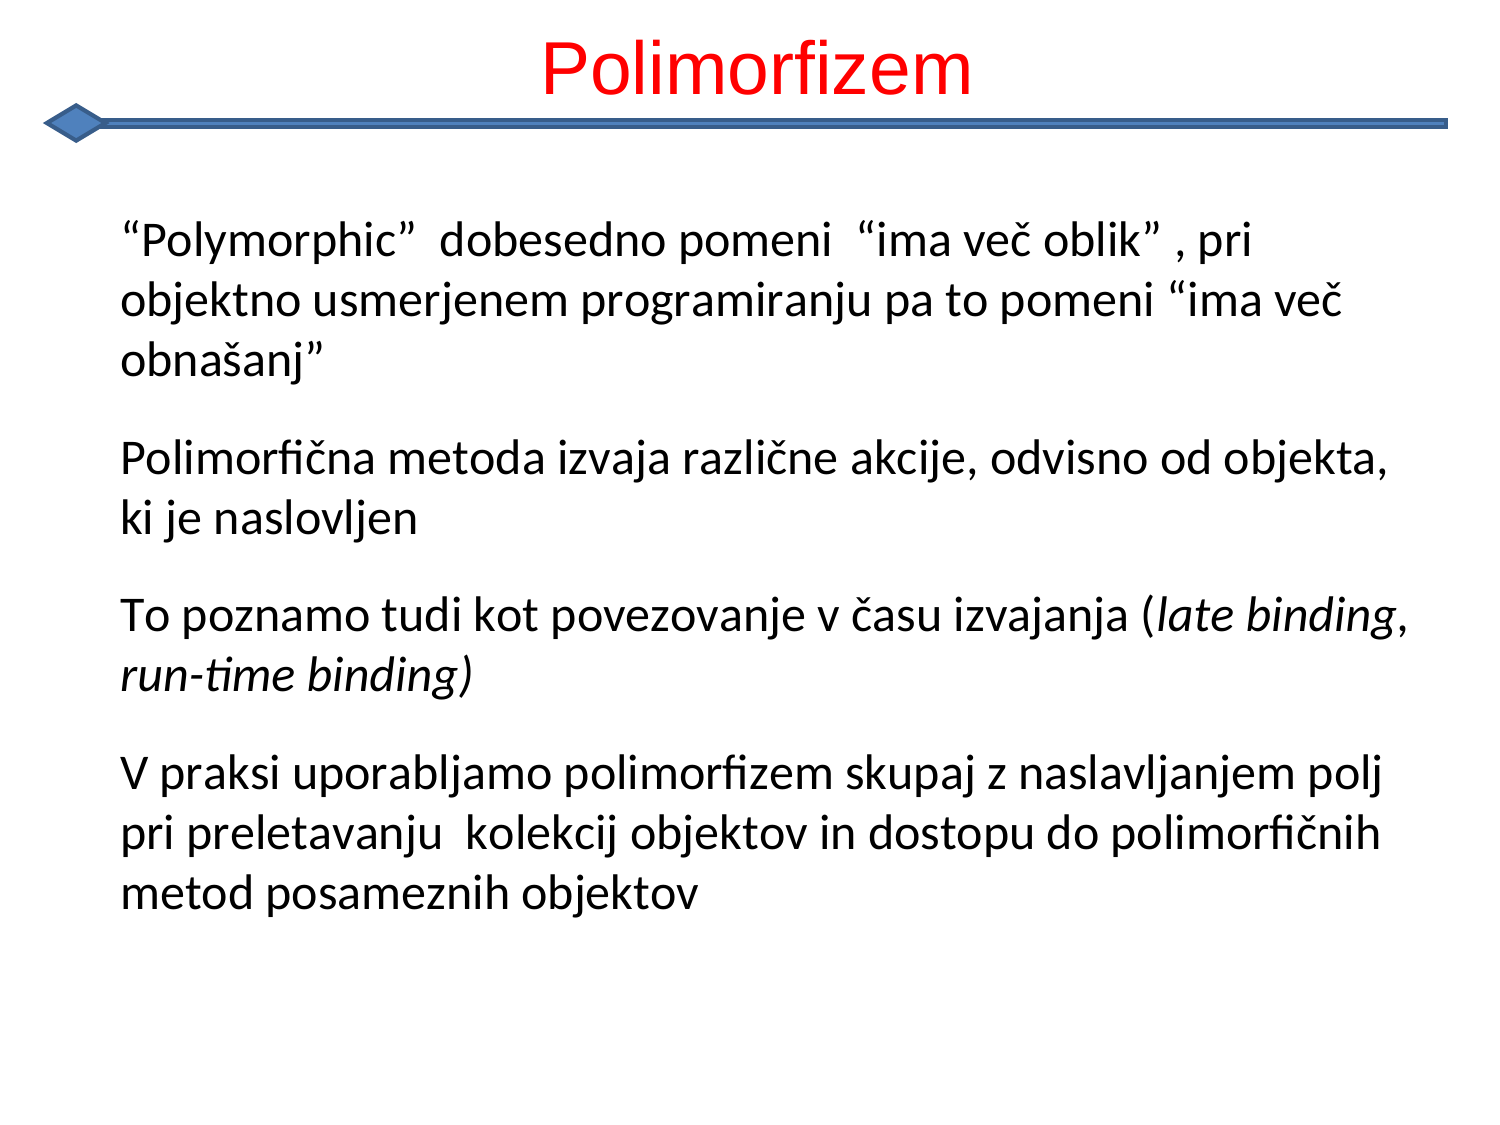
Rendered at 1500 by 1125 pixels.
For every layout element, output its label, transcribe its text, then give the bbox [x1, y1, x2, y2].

text_box “Polymorphic” dobesedno pomeni “ima več oblik” , pri objektno usmerjenem programiranju pa to pomeni “ima več obnašanj” Polimorfična metoda izvaja različne akcije, odvisno od objekta, ki je naslovljen To poznamo tudi kot povezovanje v času izvajanja (late binding, run-time binding) V praksi uporabljamo polimorfizem skupaj z naslavljanjem polj pri preletavanju kolekcij objektov in dostopu do polimorfičnih metod posameznih objektov [105, 199, 1430, 928]
title Polimorfizem [82, 0, 1433, 129]
